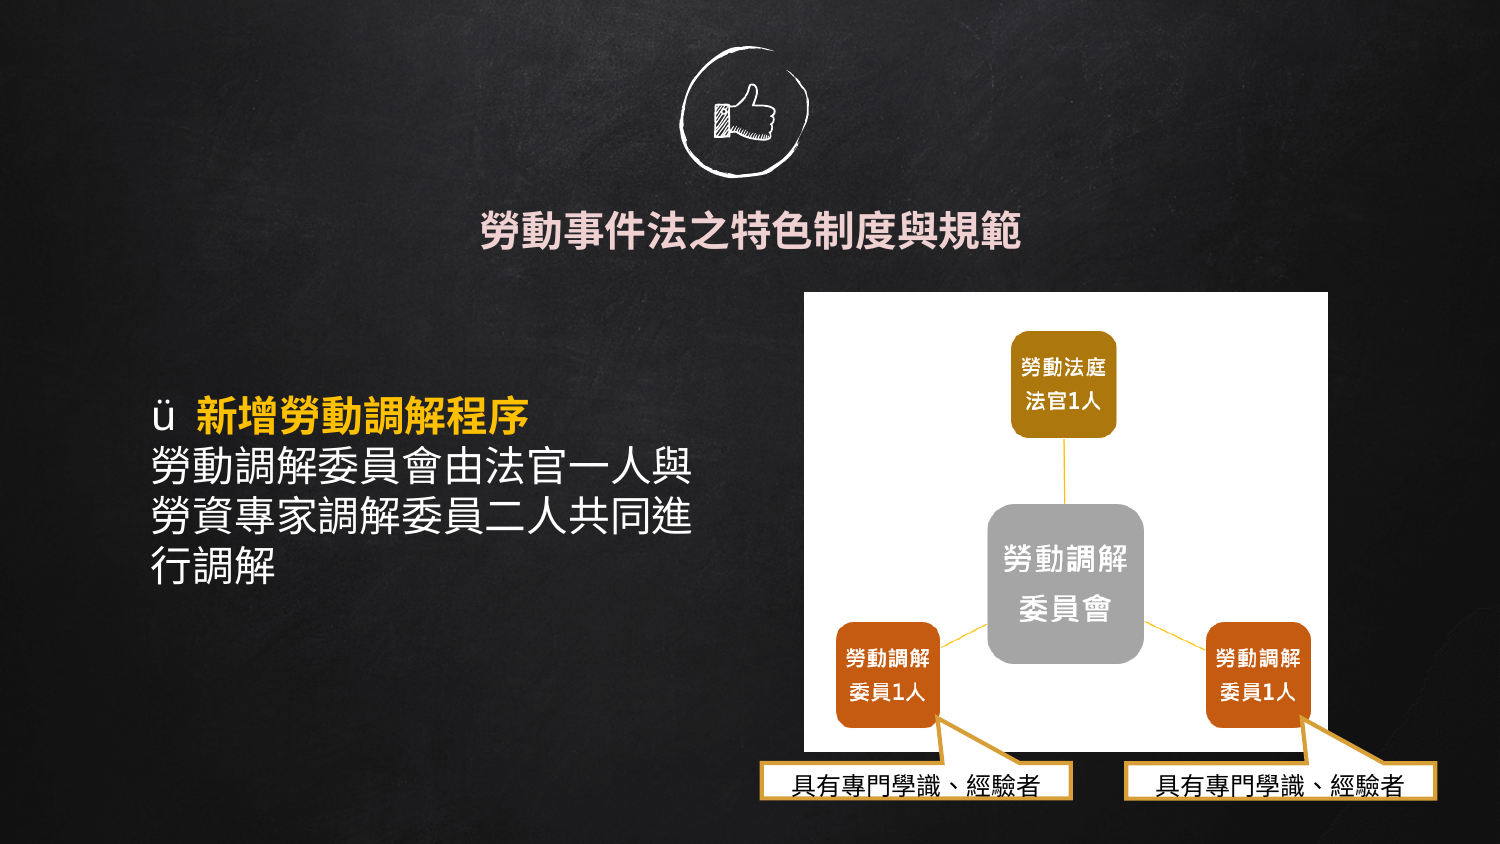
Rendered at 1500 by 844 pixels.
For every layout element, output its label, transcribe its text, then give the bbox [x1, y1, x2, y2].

text_box 勞動事件法之特色制度與規範 [0, 189, 1500, 304]
text_box 具有專門學識、經驗者 [761, 717, 1071, 799]
text_box [713, 83, 776, 141]
text_box [679, 46, 809, 179]
text_box 具有專門學識、經驗者 [1126, 718, 1436, 799]
list 新增勞動調解程序 勞動調解委員會由法官一人與勞資專家調解委員二人共同進行調解 [135, 374, 727, 753]
picture [804, 304, 1328, 752]
